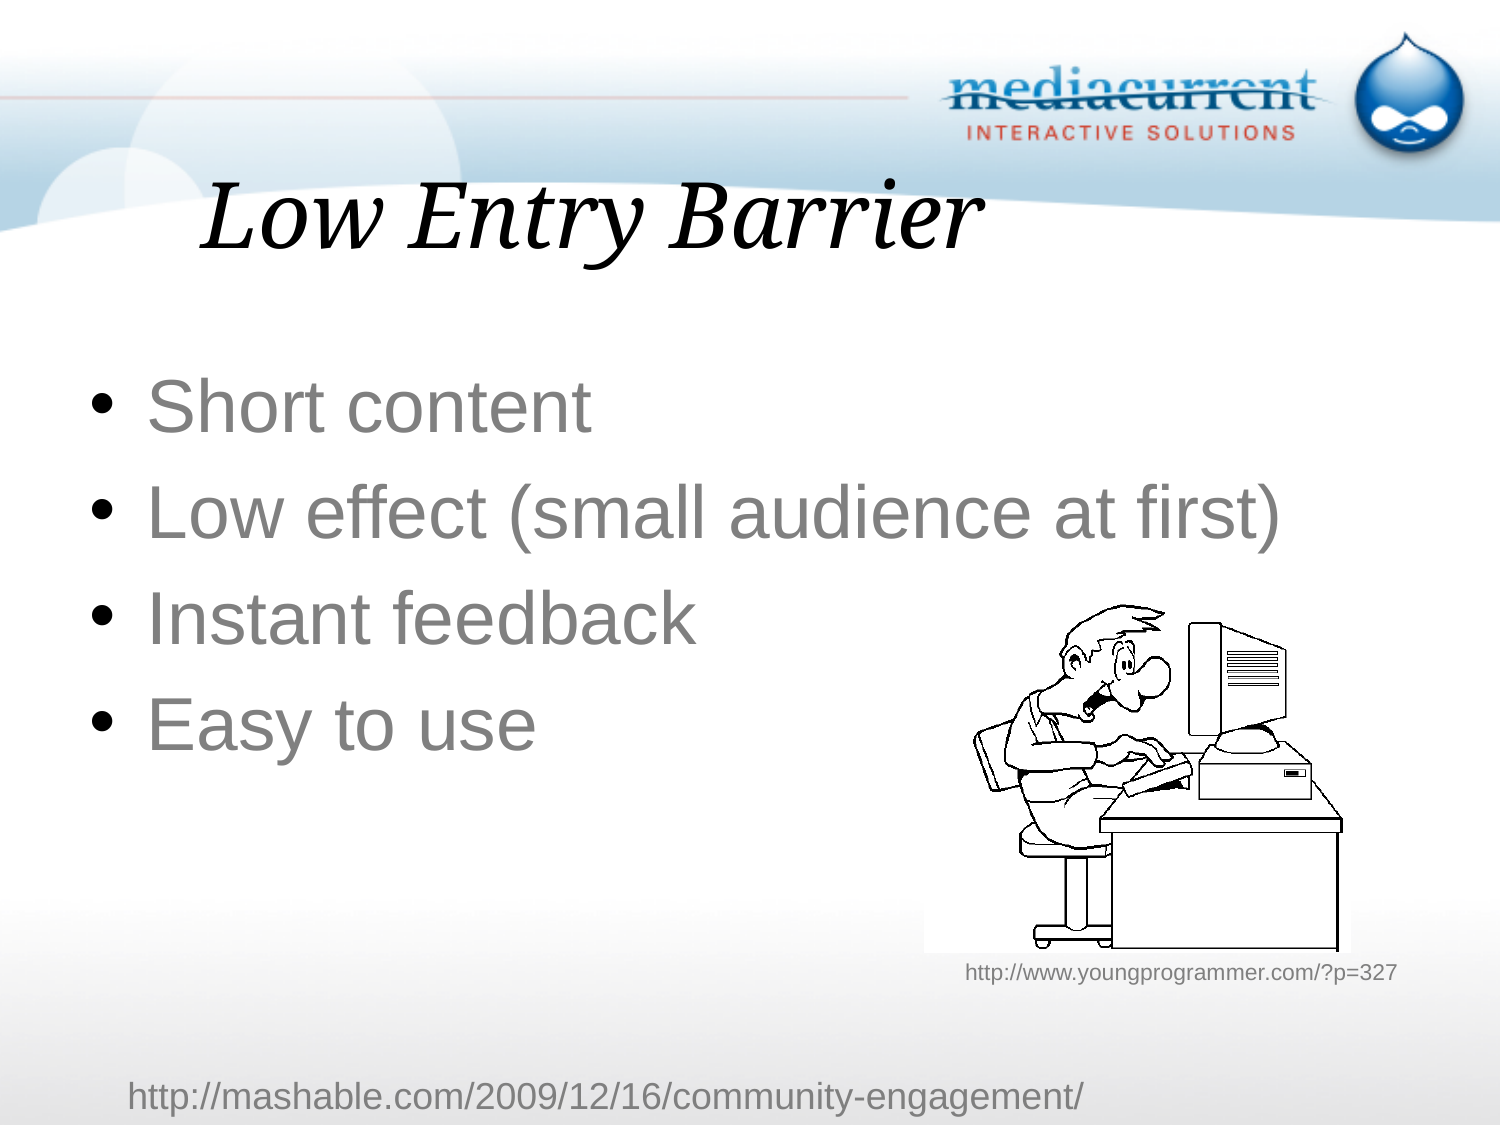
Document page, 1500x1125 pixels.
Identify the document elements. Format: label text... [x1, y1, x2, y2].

text_box Short content Low effect (small audience at first) Instant feedback Easy to use [75, 350, 1425, 1108]
picture [924, 587, 1351, 953]
text_box http://mashable.com/2009/12/16/community-engagement/ [112, 1064, 1237, 1124]
text_box Low Entry Barrier [137, 149, 1050, 325]
text_box http://www.youngprogrammer.com/?p=327 [950, 950, 1426, 993]
